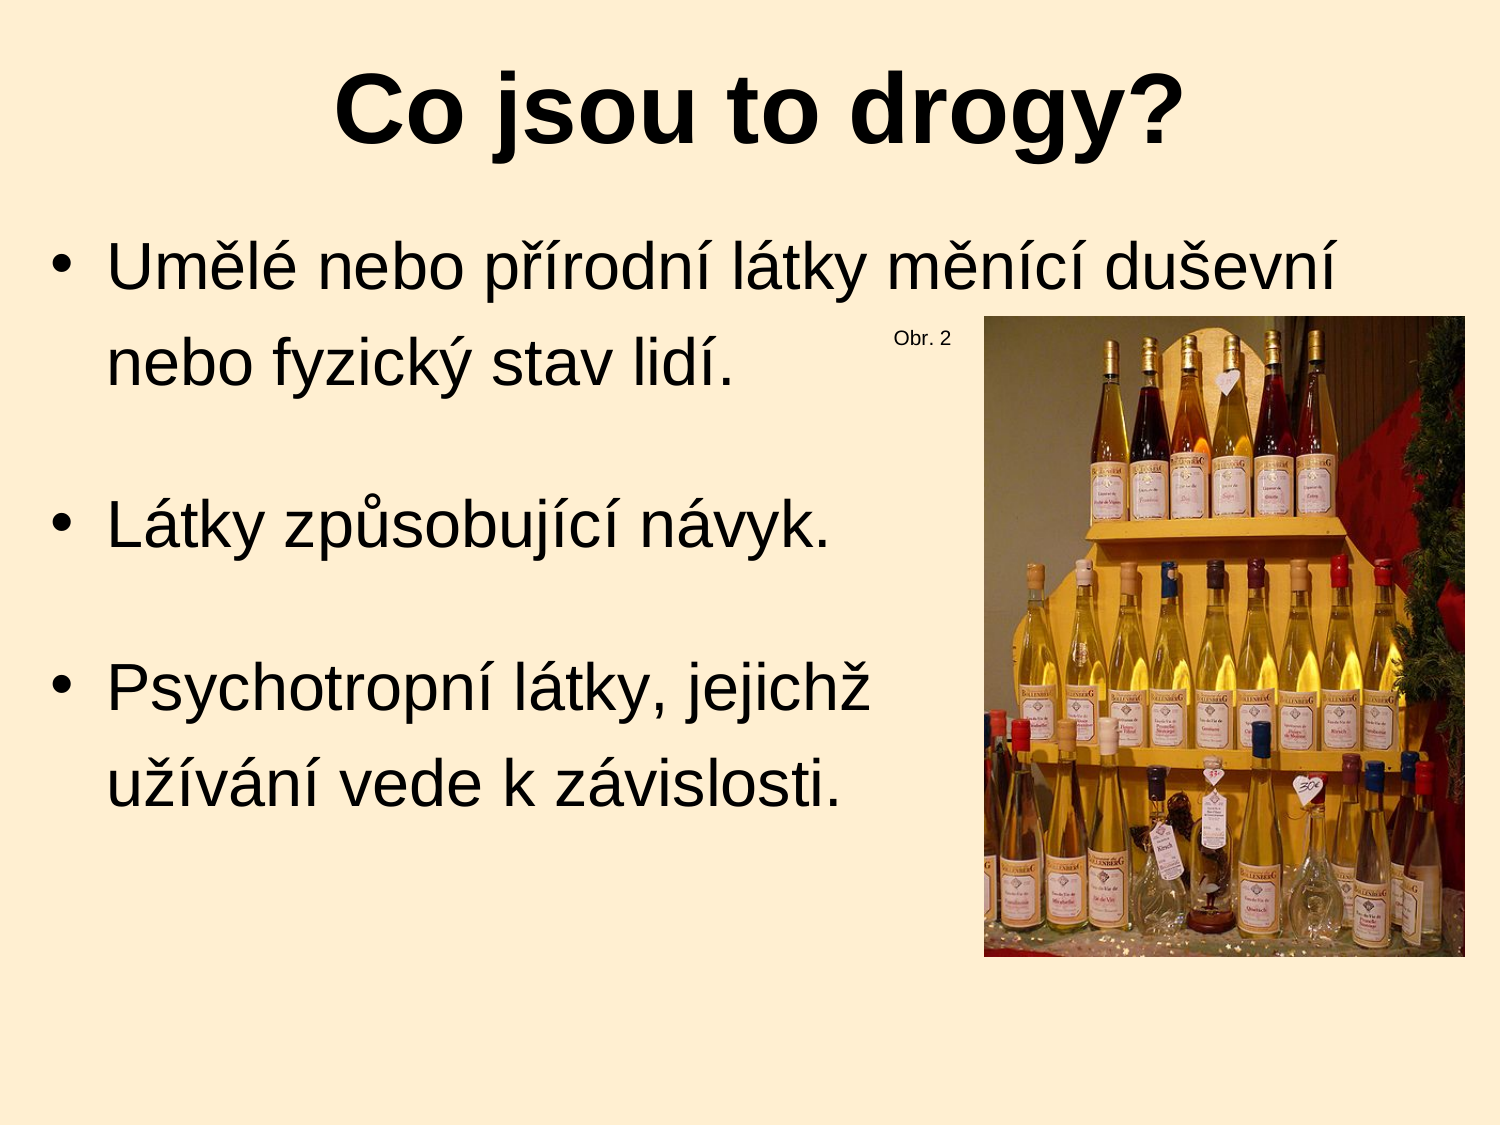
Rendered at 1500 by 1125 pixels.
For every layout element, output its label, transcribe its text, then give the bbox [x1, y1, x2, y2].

picture [984, 316, 1465, 958]
title Co jsou to drogy? [105, 35, 1381, 173]
list Umělé nebo přírodní látky měnící duševní nebo fyzický stav lidí. Látky způsobující návyk. Psychotropní látky, jejichž užívání vede k závislosti. [35, 199, 1462, 844]
text_box Obr. 2 [878, 316, 997, 357]
